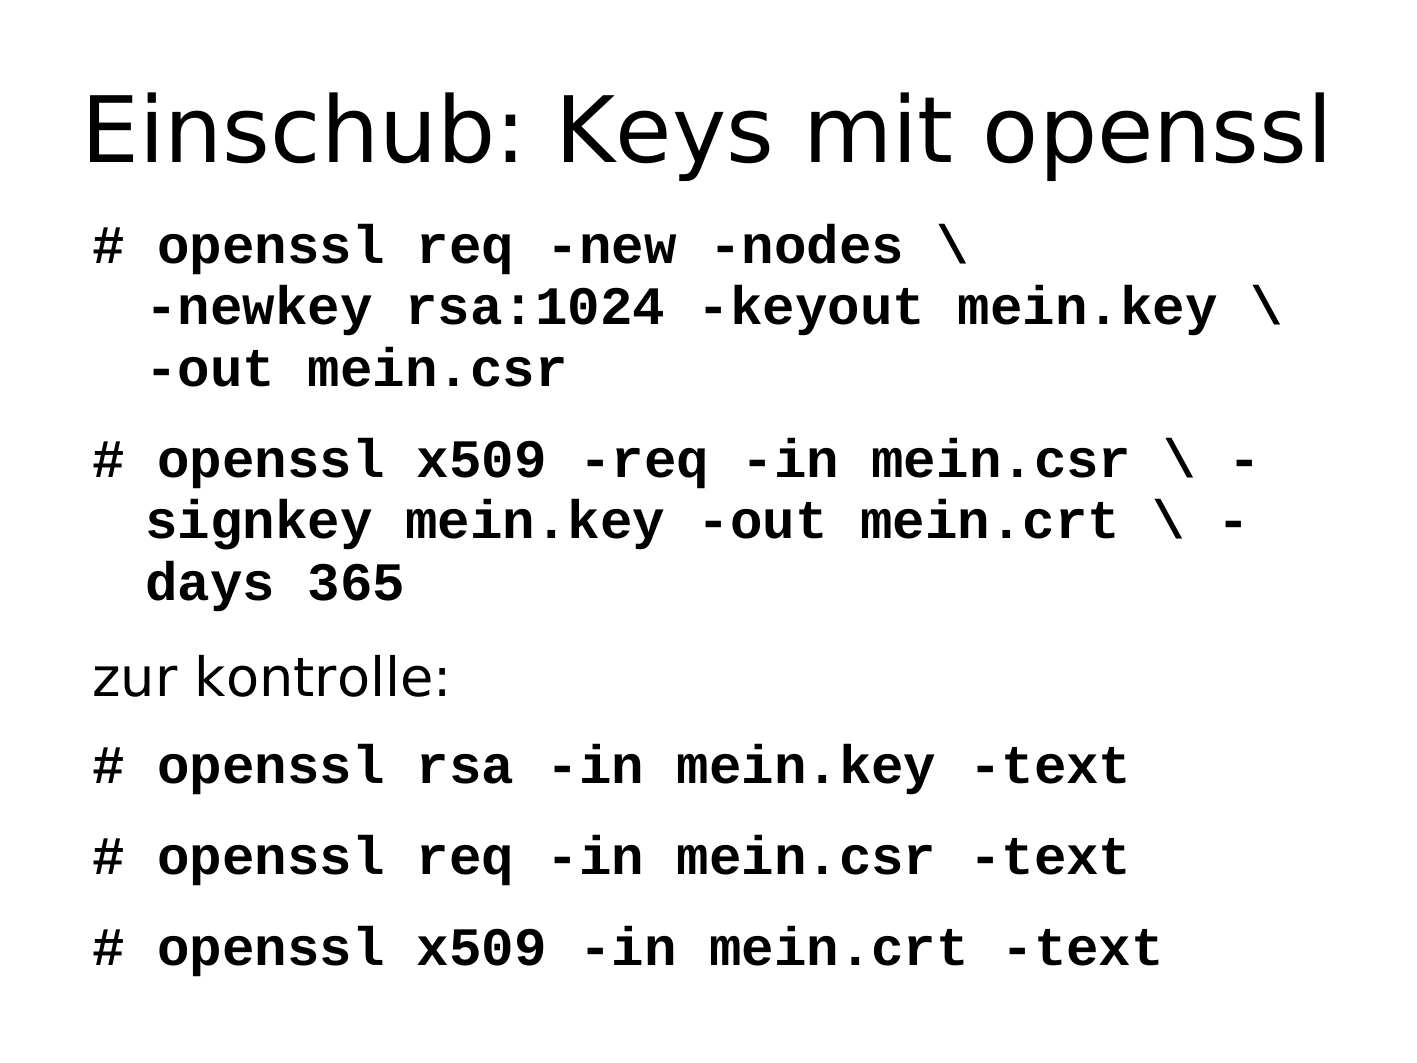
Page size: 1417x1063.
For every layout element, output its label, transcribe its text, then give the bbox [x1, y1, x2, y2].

title Einschub: Keys mit openssl [70, 49, 1346, 213]
list # openssl req -new -nodes \ -newkey rsa:1024 -keyout mein.key \ -out mein.csr # openssl x509 -req -in mein.csr \ -signkey mein.key -out mein.crt \ -days 365 zur kontrolle: # openssl rsa -in mein.key -text # openssl req -in mein.csr -text # openssl x509 -in mein.crt -text [74, 217, 1350, 982]
